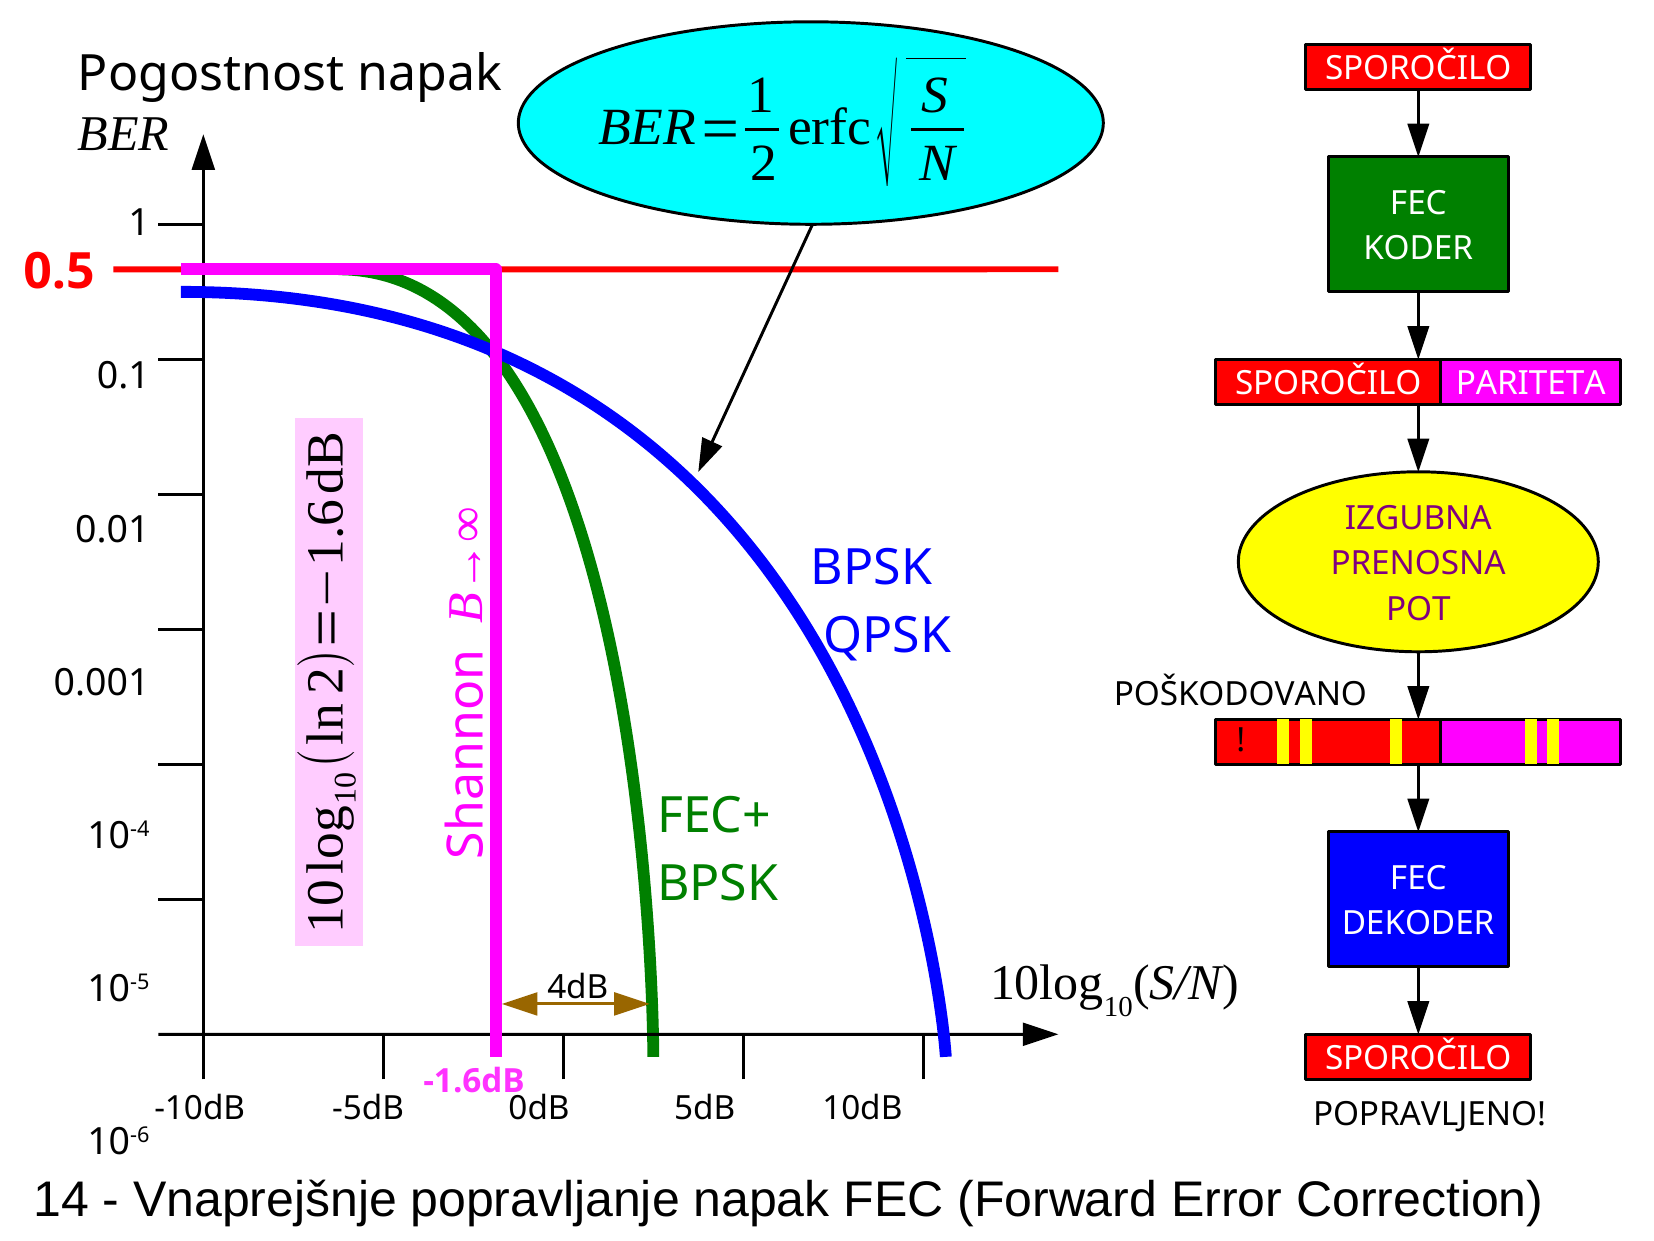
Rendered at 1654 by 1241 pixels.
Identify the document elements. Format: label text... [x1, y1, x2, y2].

text_box -1.6dB [423, 1057, 535, 1098]
text_box POŠKODOVANO! [1111, 670, 1371, 711]
chart [295, 418, 363, 947]
text_box [1215, 719, 1621, 765]
text_box FEC DEKODER [1328, 831, 1509, 967]
text_box IZGUBNA PRENOSNA POT [1238, 471, 1599, 652]
text_box BPSK QPSK [810, 531, 947, 652]
text_box SPOROČILO [1215, 359, 1440, 405]
text_box 14 - Vnaprejšnje popravljanje napak FEC (Forward Error Correction) [33, 1171, 1548, 1229]
text_box PARITETA [1440, 359, 1621, 405]
text_box Pogostnost napak BER [77, 37, 471, 158]
text_box SPOROČILO [1305, 1034, 1531, 1080]
text_box 1 0.1 0.01 0.001 10-4 10-5 10-6 [53, 195, 148, 1056]
text_box FEC+ BPSK [656, 778, 778, 900]
chart [581, 54, 980, 194]
text_box Shannon B→∞ [429, 512, 490, 860]
text_box FEC KODER [1328, 156, 1509, 292]
text_box 0.5 [23, 235, 103, 296]
text_box -10dB -5dB 0dB 5dB 10dB [154, 1084, 959, 1125]
text_box [596, 21, 1104, 225]
text_box 10log10(S/N) [990, 955, 1239, 1024]
text_box 4dB [547, 962, 609, 1003]
text_box [518, 60, 581, 186]
text_box POPRAVLJENO! [1300, 1089, 1560, 1130]
text_box SPOROČILO [1305, 44, 1531, 90]
